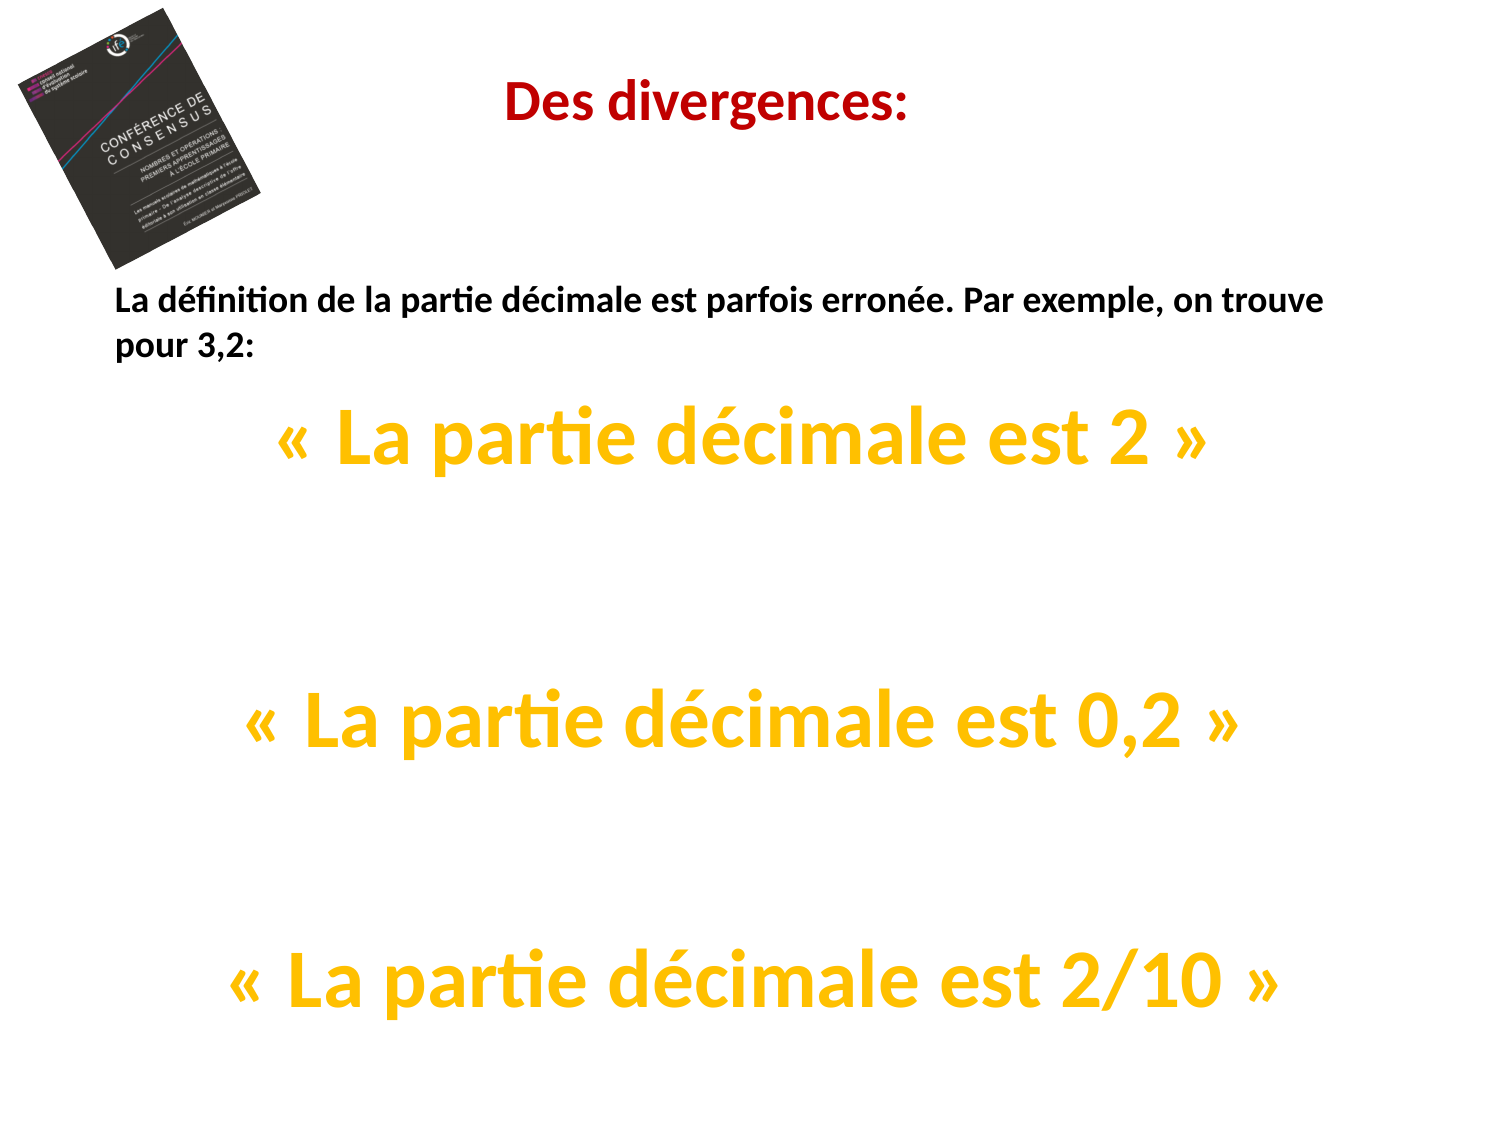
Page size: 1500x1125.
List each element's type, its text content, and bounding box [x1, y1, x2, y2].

text_box « La partie décimale est 0,2 » [100, 656, 1388, 772]
text_box La définition de la partie décimale est parfois erronée. Par exemple, on trouve pour 3,2: [100, 267, 1388, 372]
text_box « La partie décimale est 2/10 » [112, 916, 1400, 1032]
picture [17, 7, 261, 270]
text_box « La partie décimale est 2 » [100, 373, 1388, 489]
text_box Des divergences: [490, 54, 939, 140]
